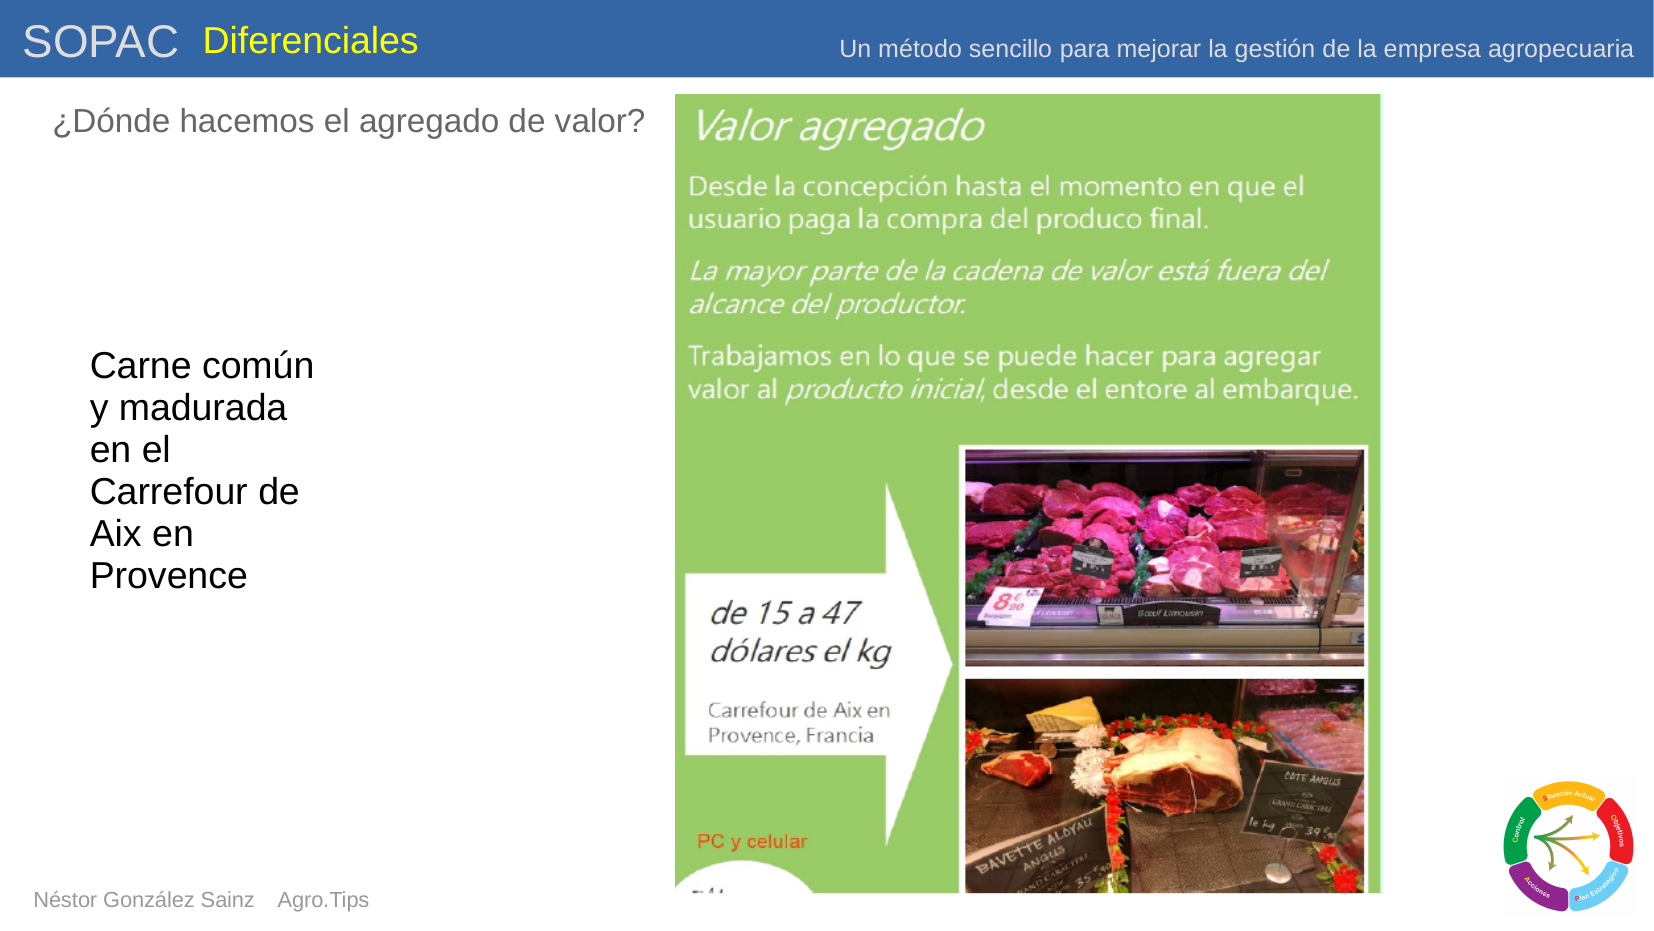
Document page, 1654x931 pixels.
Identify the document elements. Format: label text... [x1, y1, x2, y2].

text_box ¿Dónde hacemos el agregado de valor? [37, 94, 751, 147]
picture [675, 94, 1388, 902]
text_box Carne común y madurada en el Carrefour de Aix en Provence [75, 337, 338, 605]
text_box Diferenciales [187, 11, 451, 76]
picture [1500, 776, 1637, 917]
